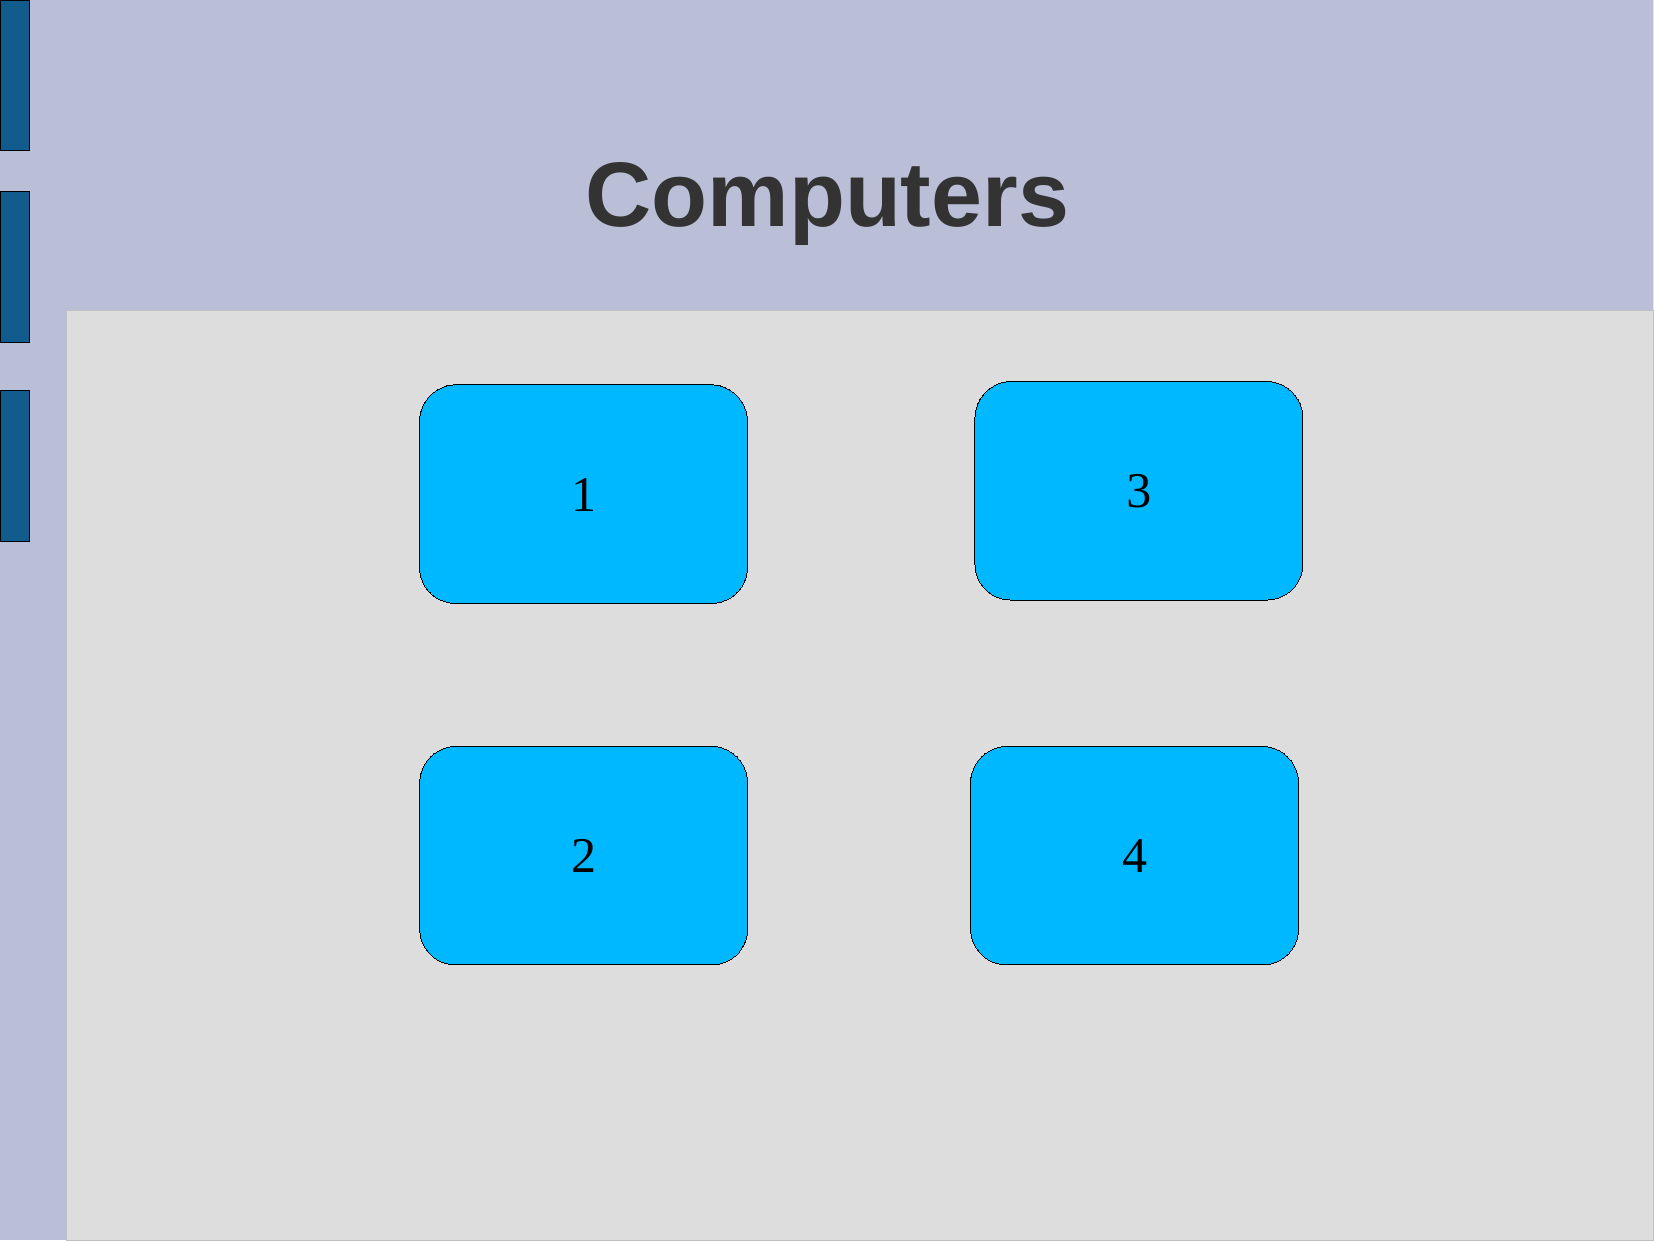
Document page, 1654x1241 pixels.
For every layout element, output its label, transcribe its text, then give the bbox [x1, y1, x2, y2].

title Computers [121, 91, 1534, 299]
text_box 3 [974, 381, 1303, 601]
text_box 2 [419, 746, 748, 965]
text_box 4 [970, 746, 1299, 965]
text_box 1 [419, 384, 748, 604]
